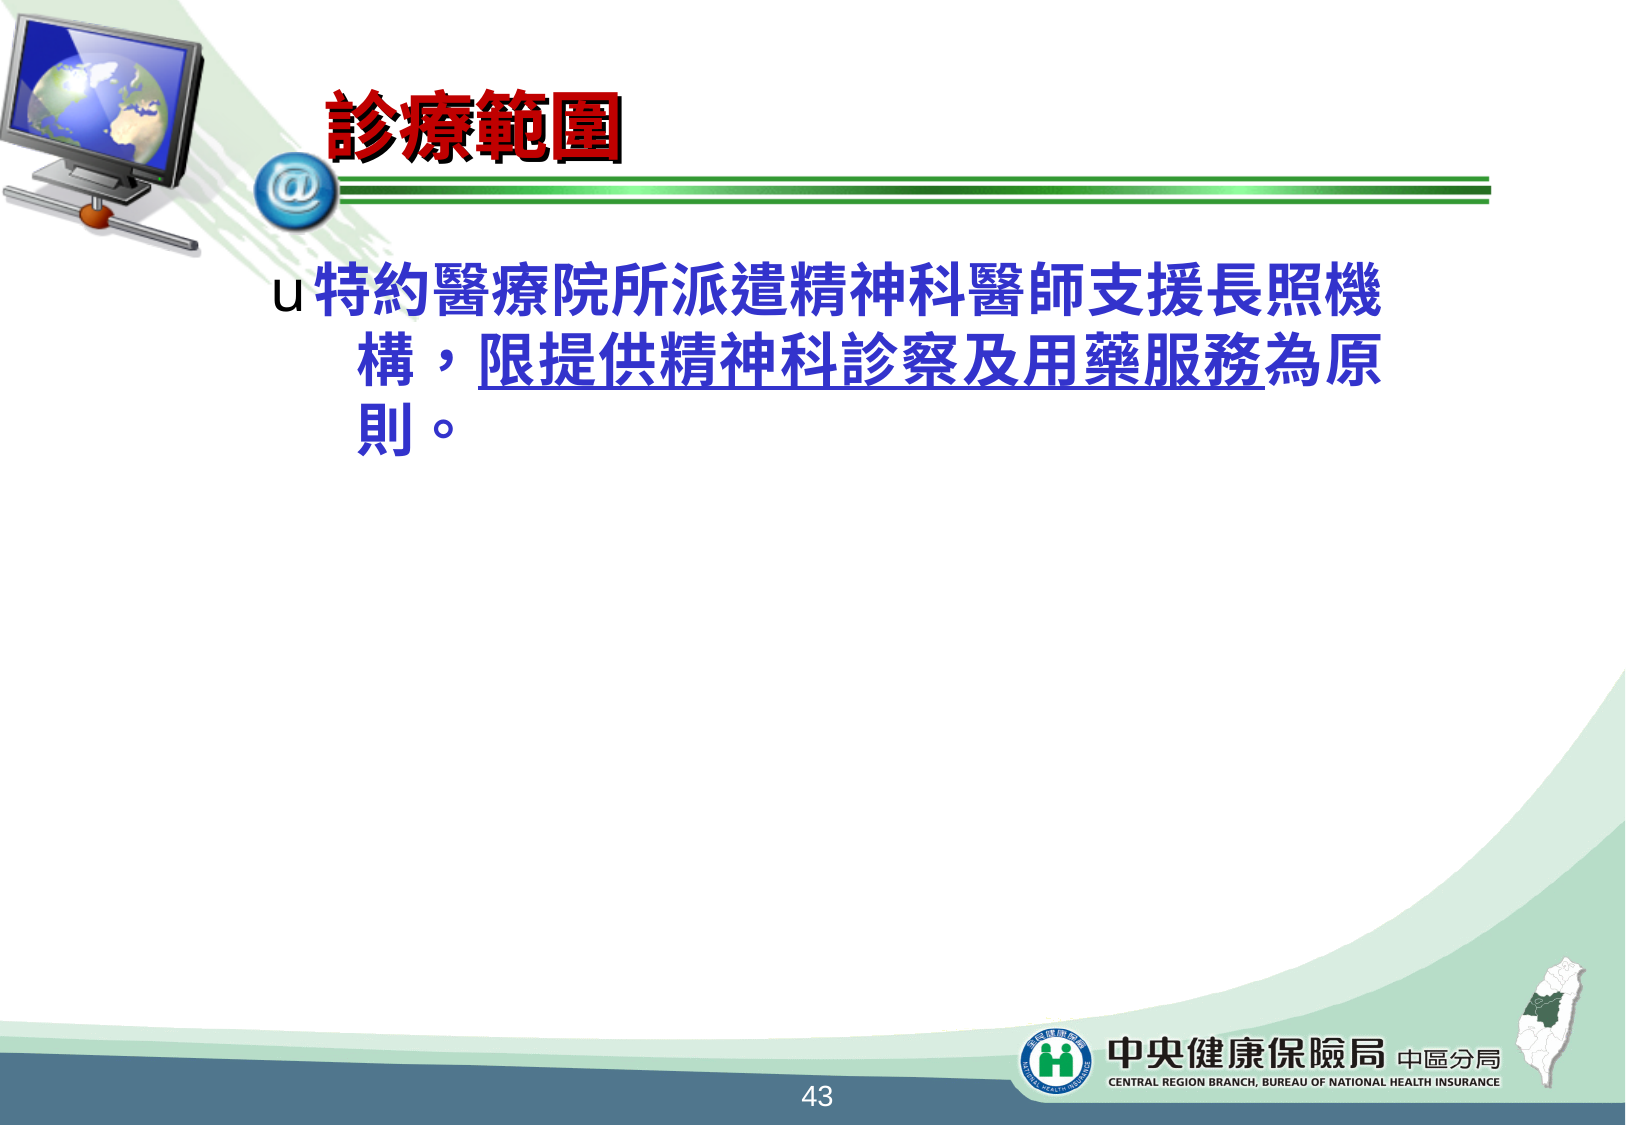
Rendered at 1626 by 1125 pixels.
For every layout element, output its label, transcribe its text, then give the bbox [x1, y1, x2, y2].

title 診療範圍 [308, 46, 1449, 200]
text_box [627, 1065, 1008, 1125]
subtitle 特約醫療院所派遣精神科醫師支援長照機構，限提供精神科診察及用藥服務為原則。 [167, 246, 1399, 1055]
